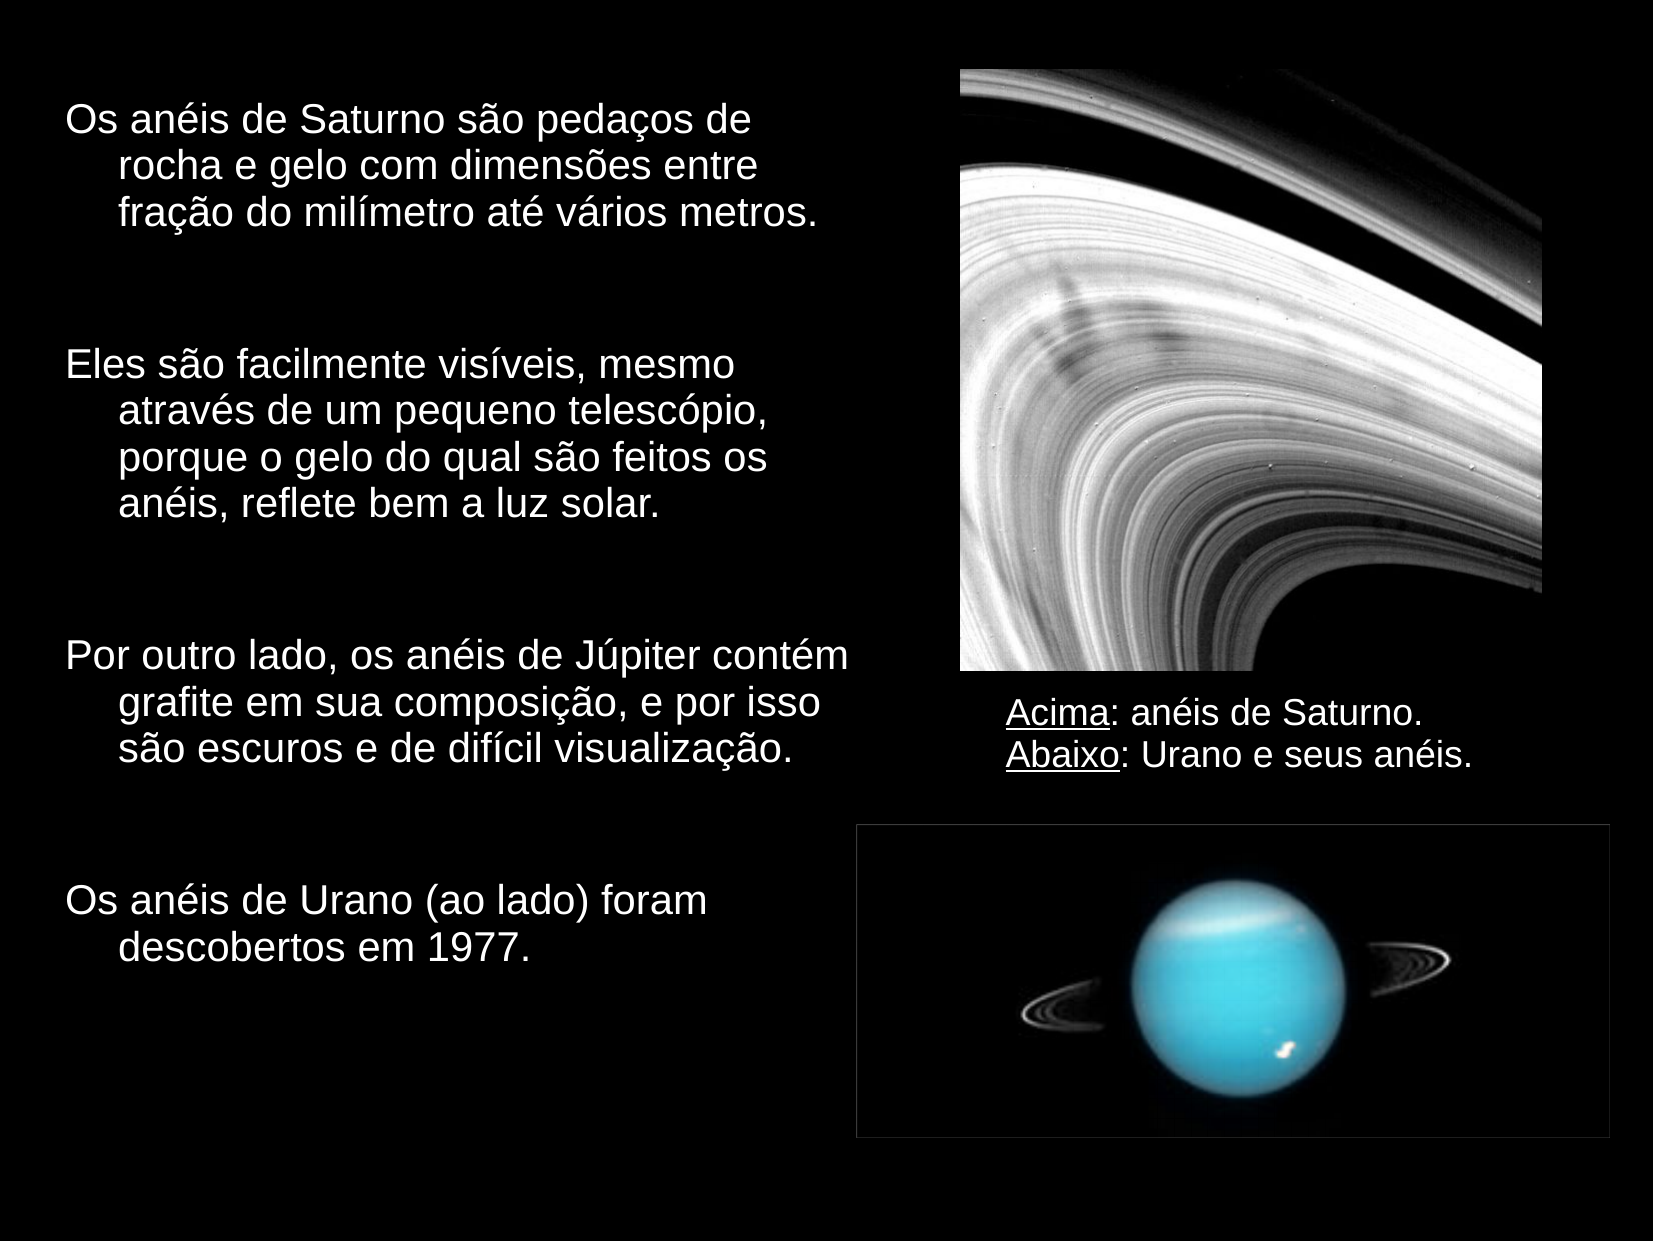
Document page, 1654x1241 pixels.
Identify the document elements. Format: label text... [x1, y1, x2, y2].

picture [960, 69, 1542, 671]
list Os anéis de Saturno são pedaços de rocha e gelo com dimensões entre fração do milímetro até vários metros. Eles são facilmente visíveis, mesmo através de um pequeno telescópio, porque o gelo do qual são feitos os anéis, reflete bem a luz solar. Por outro lado, os anéis de Júpiter contém grafite em sua composição, e por isso são escuros e de difícil visualização. Os anéis de Urano (ao lado) foram descobertos em 1977. [47, 95, 863, 1158]
picture [856, 825, 1610, 1138]
text_box Acima: anéis de Saturno. Abaixo: Urano e seus anéis. [990, 684, 1489, 793]
